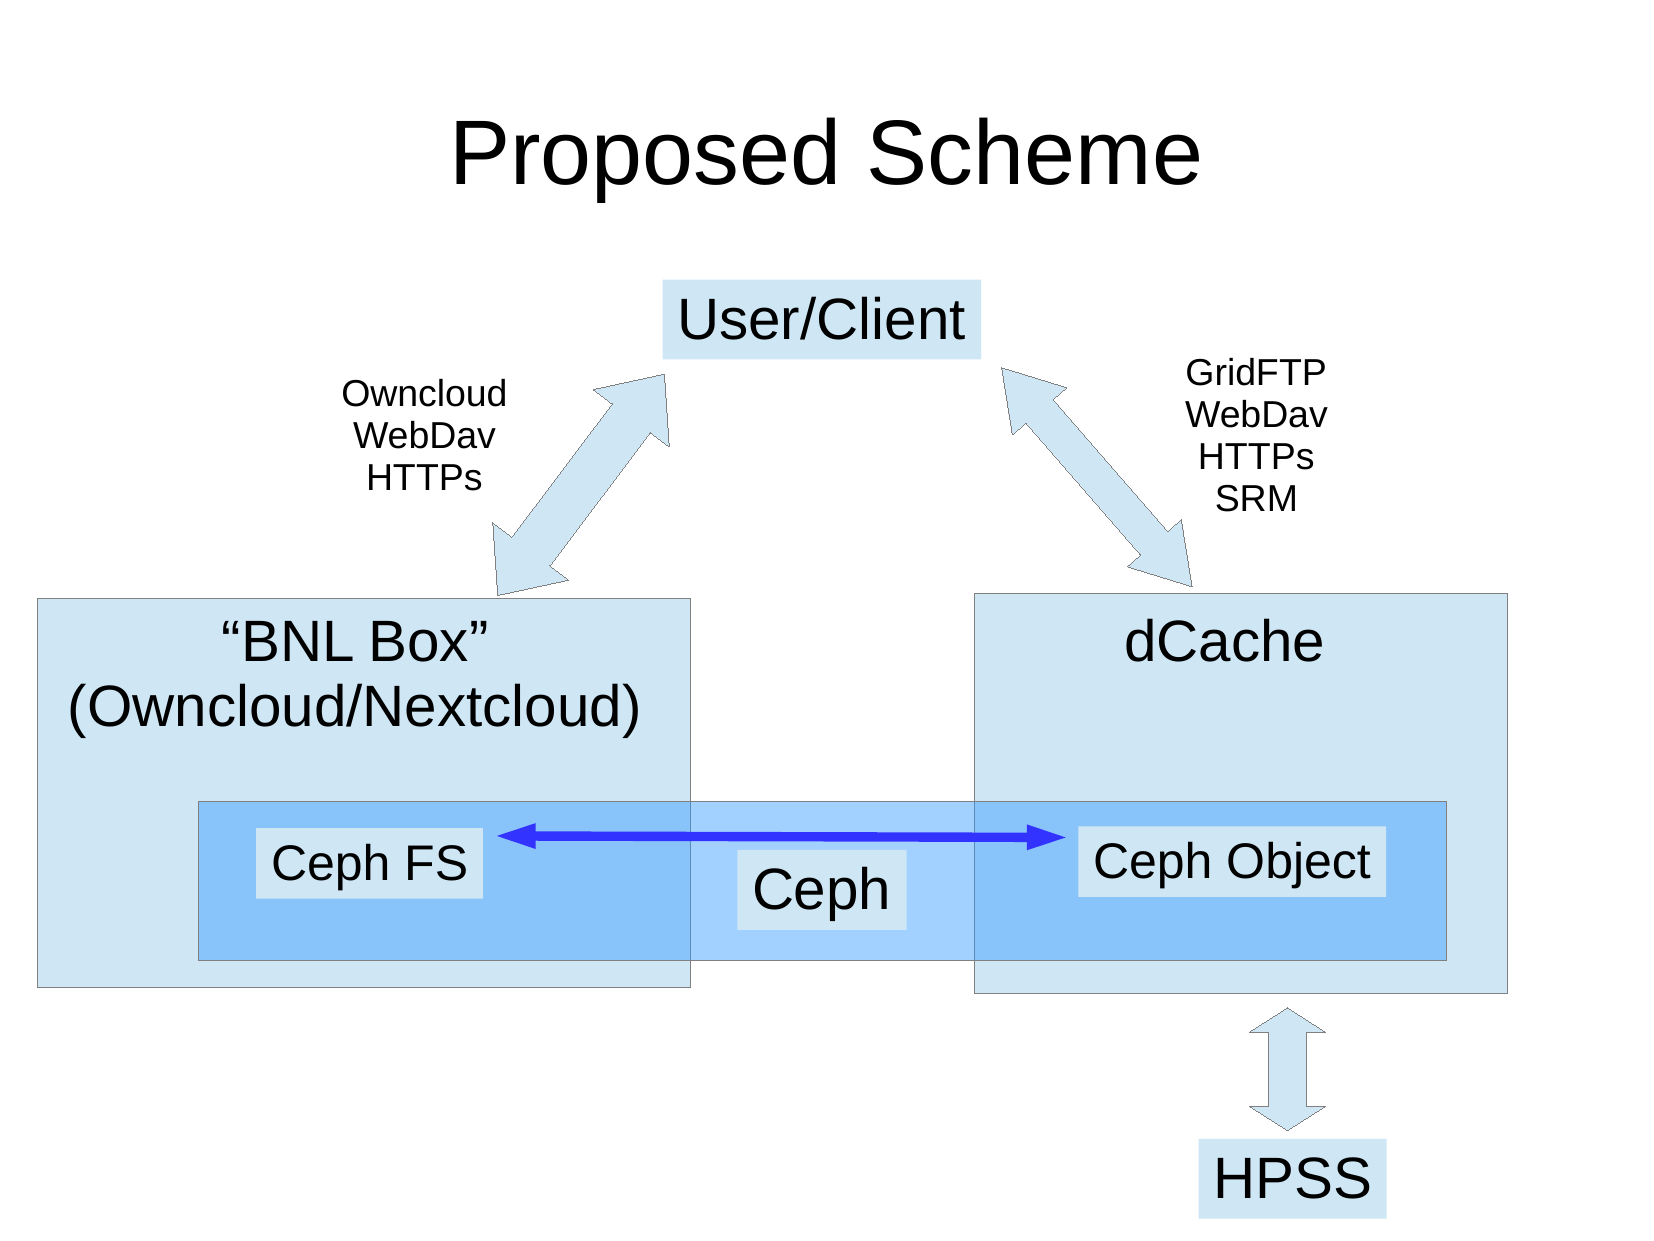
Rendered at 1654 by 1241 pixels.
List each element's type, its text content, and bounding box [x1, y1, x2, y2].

text_box [1249, 1007, 1326, 1131]
text_box GridFTP WebDav HTTPs SRM [1168, 344, 1344, 528]
text_box [37, 593, 1508, 994]
text_box Ceph [737, 849, 907, 930]
text_box Ceph Object [1078, 826, 1387, 897]
text_box Owncloud WebDav HTTPs [326, 364, 522, 506]
text_box HPSS [1198, 1138, 1387, 1219]
text_box User/Client [662, 279, 982, 360]
title Proposed Scheme [82, 49, 1571, 257]
text_box “BNL Box” (Owncloud/Nextcloud) [53, 601, 658, 746]
text_box Ceph FS [256, 828, 483, 899]
text_box dCache [1109, 600, 1341, 681]
text_box [1001, 367, 1193, 587]
text_box [492, 374, 670, 596]
